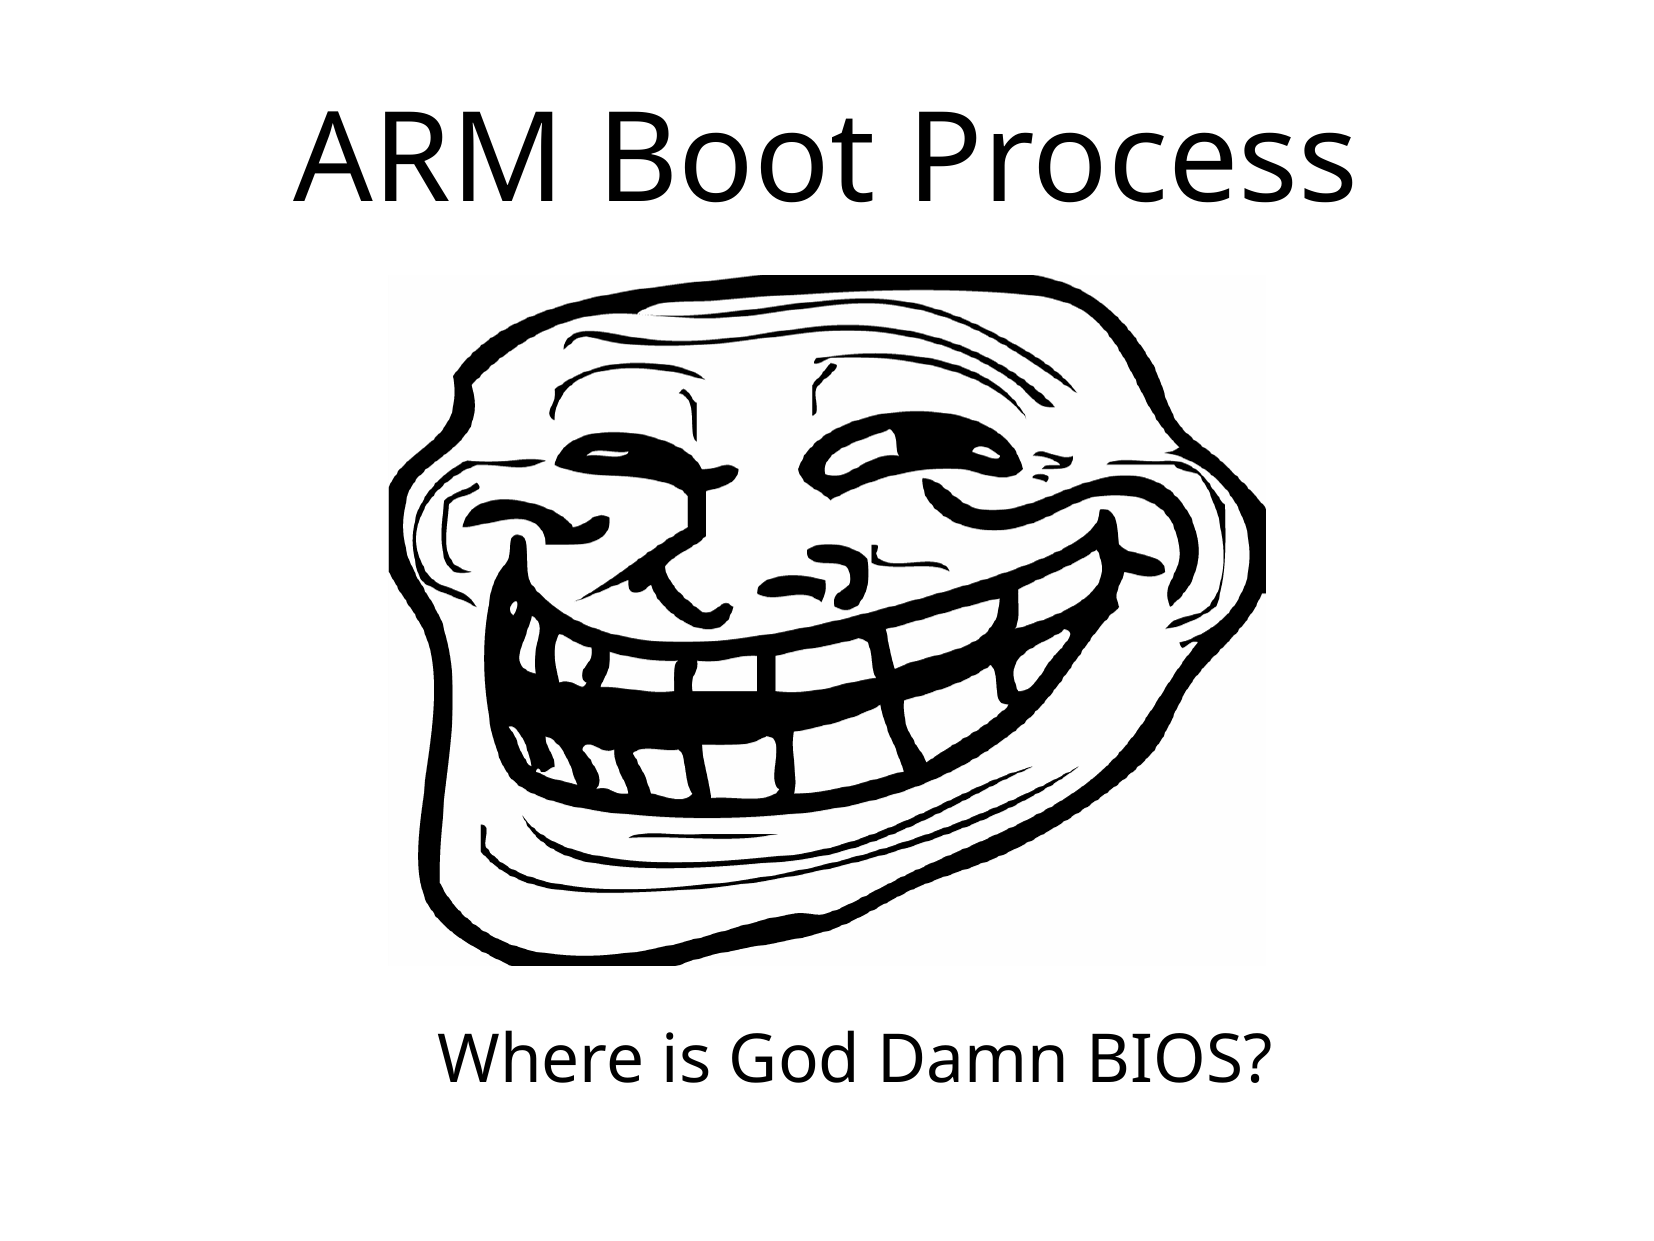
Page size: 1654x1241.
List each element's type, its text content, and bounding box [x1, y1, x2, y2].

title ARM Boot Process [82, 49, 1571, 257]
list Where is God Damn BIOS? [376, 1010, 1277, 1121]
picture [388, 275, 1266, 966]
